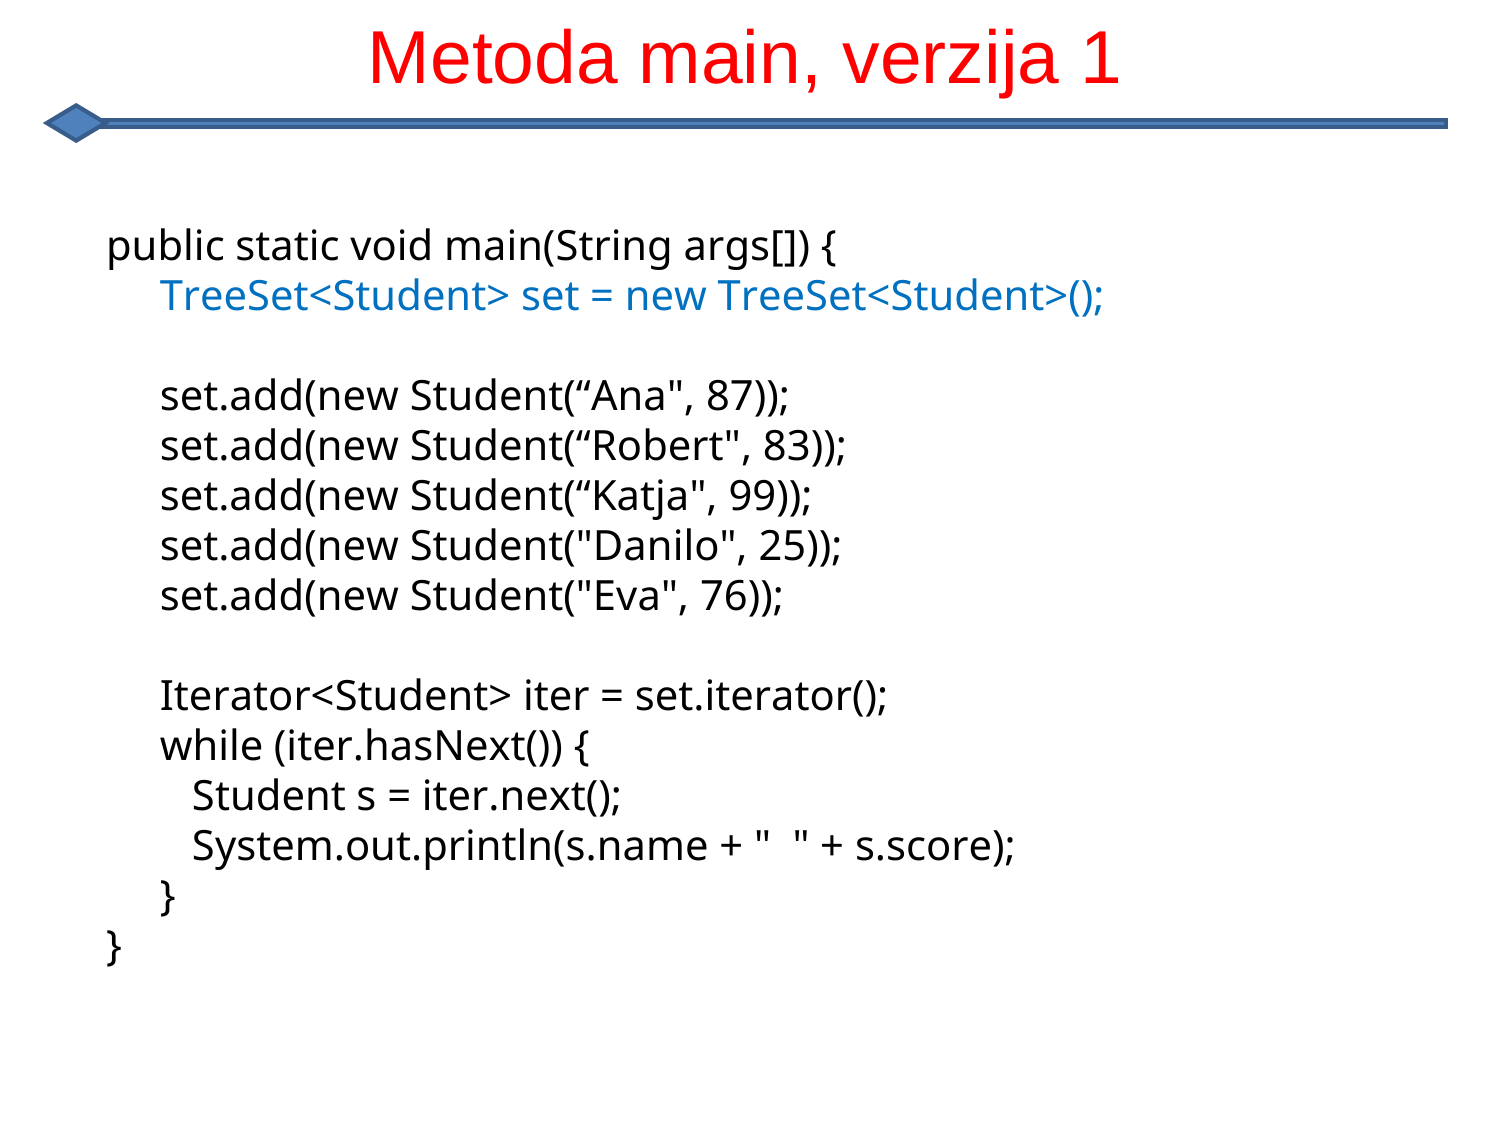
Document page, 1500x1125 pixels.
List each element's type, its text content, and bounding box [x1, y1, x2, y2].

title Metoda main, verzija 1 [70, 0, 1421, 108]
text_box public static void main(String args[]) { TreeSet<Student> set = new TreeSet<Student>(); set.add(new Student(“Ana", 87)); set.add(new Student(“Robert", 83)); set.add(new Student(“Katja", 99)); set.add(new Student("Danilo", 25)); set.add(new Student("Eva", 76)); Iterator<Student> iter = set.iterator(); while (iter.hasNext()) { Student s = iter.next(); System.out.println(s.name + " " + s.score); } } [35, 210, 1411, 974]
